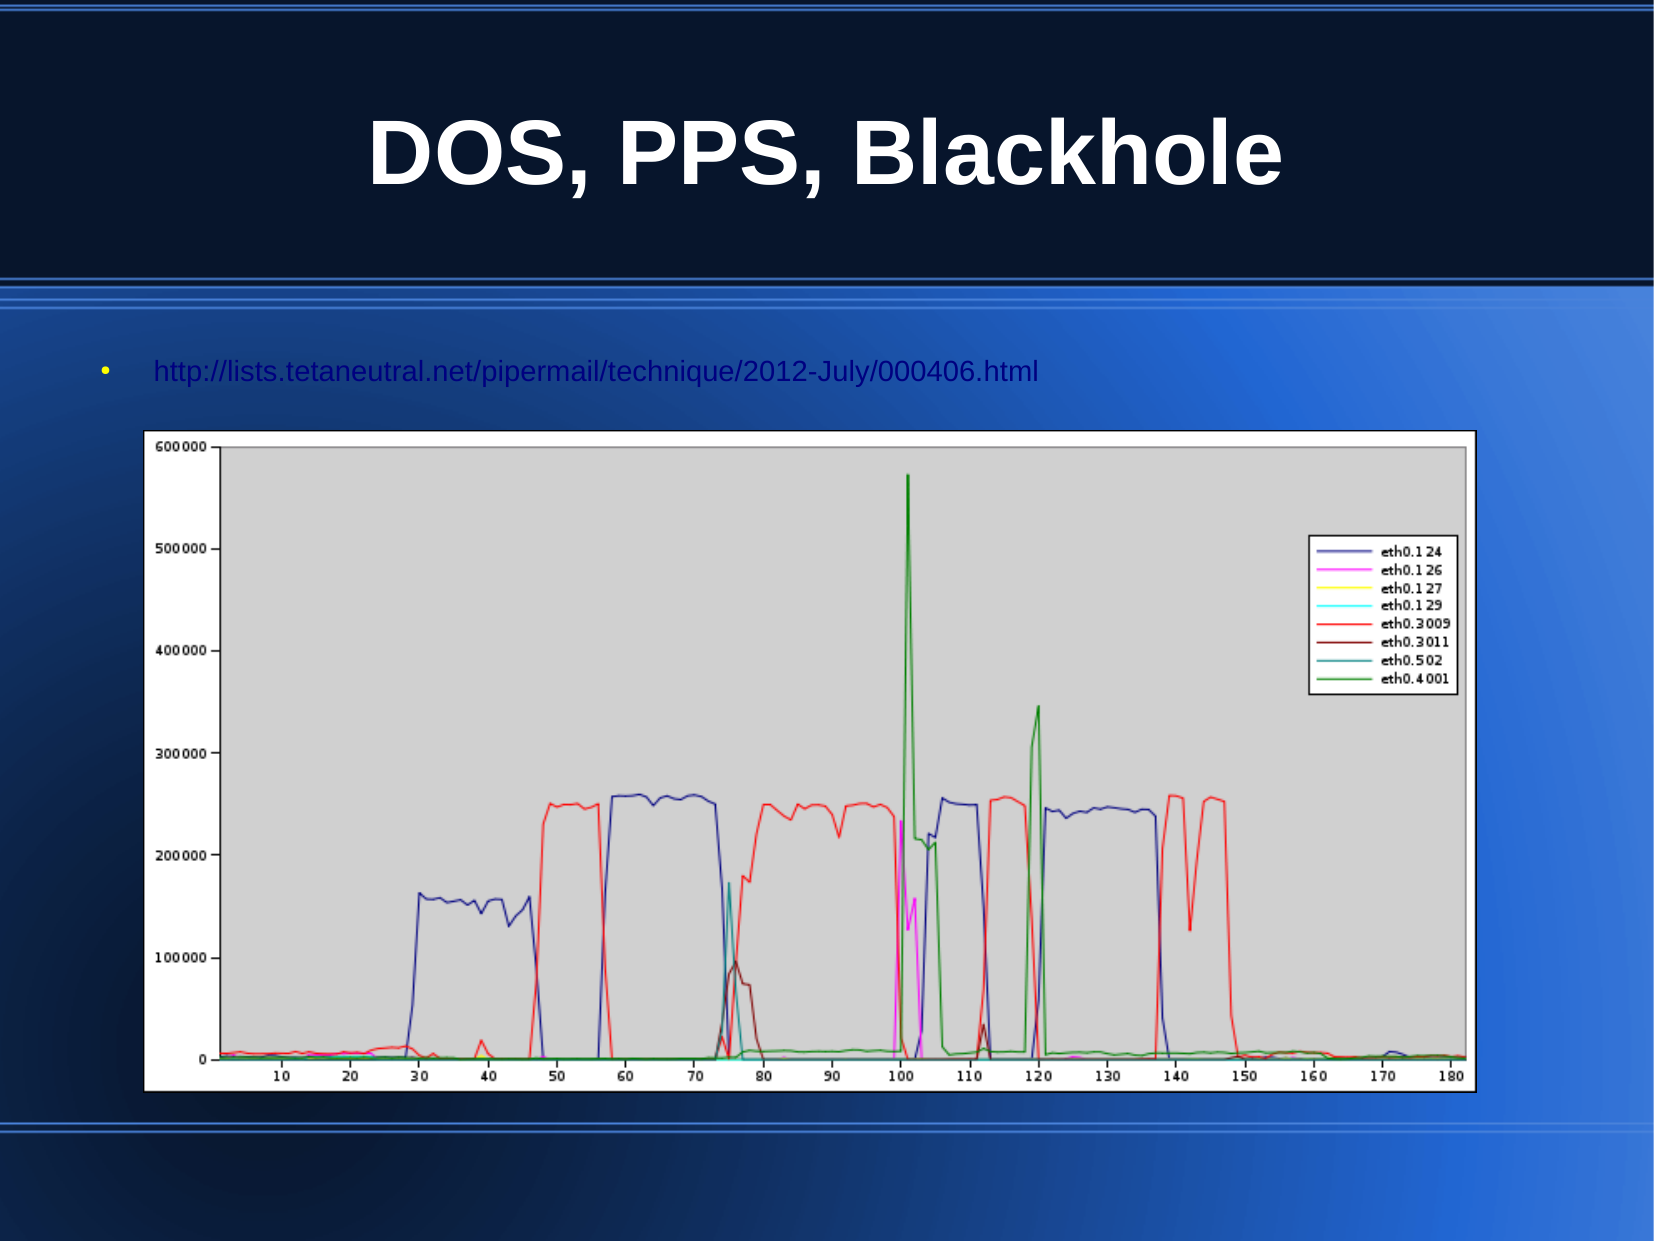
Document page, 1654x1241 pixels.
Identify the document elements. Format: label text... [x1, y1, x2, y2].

picture [0, 0, 1654, 1241]
list http://lists.tetaneutral.net/pipermail/technique/2012-July/000406.html [82, 355, 1571, 1159]
title DOS, PPS, Blackhole [82, 56, 1571, 250]
